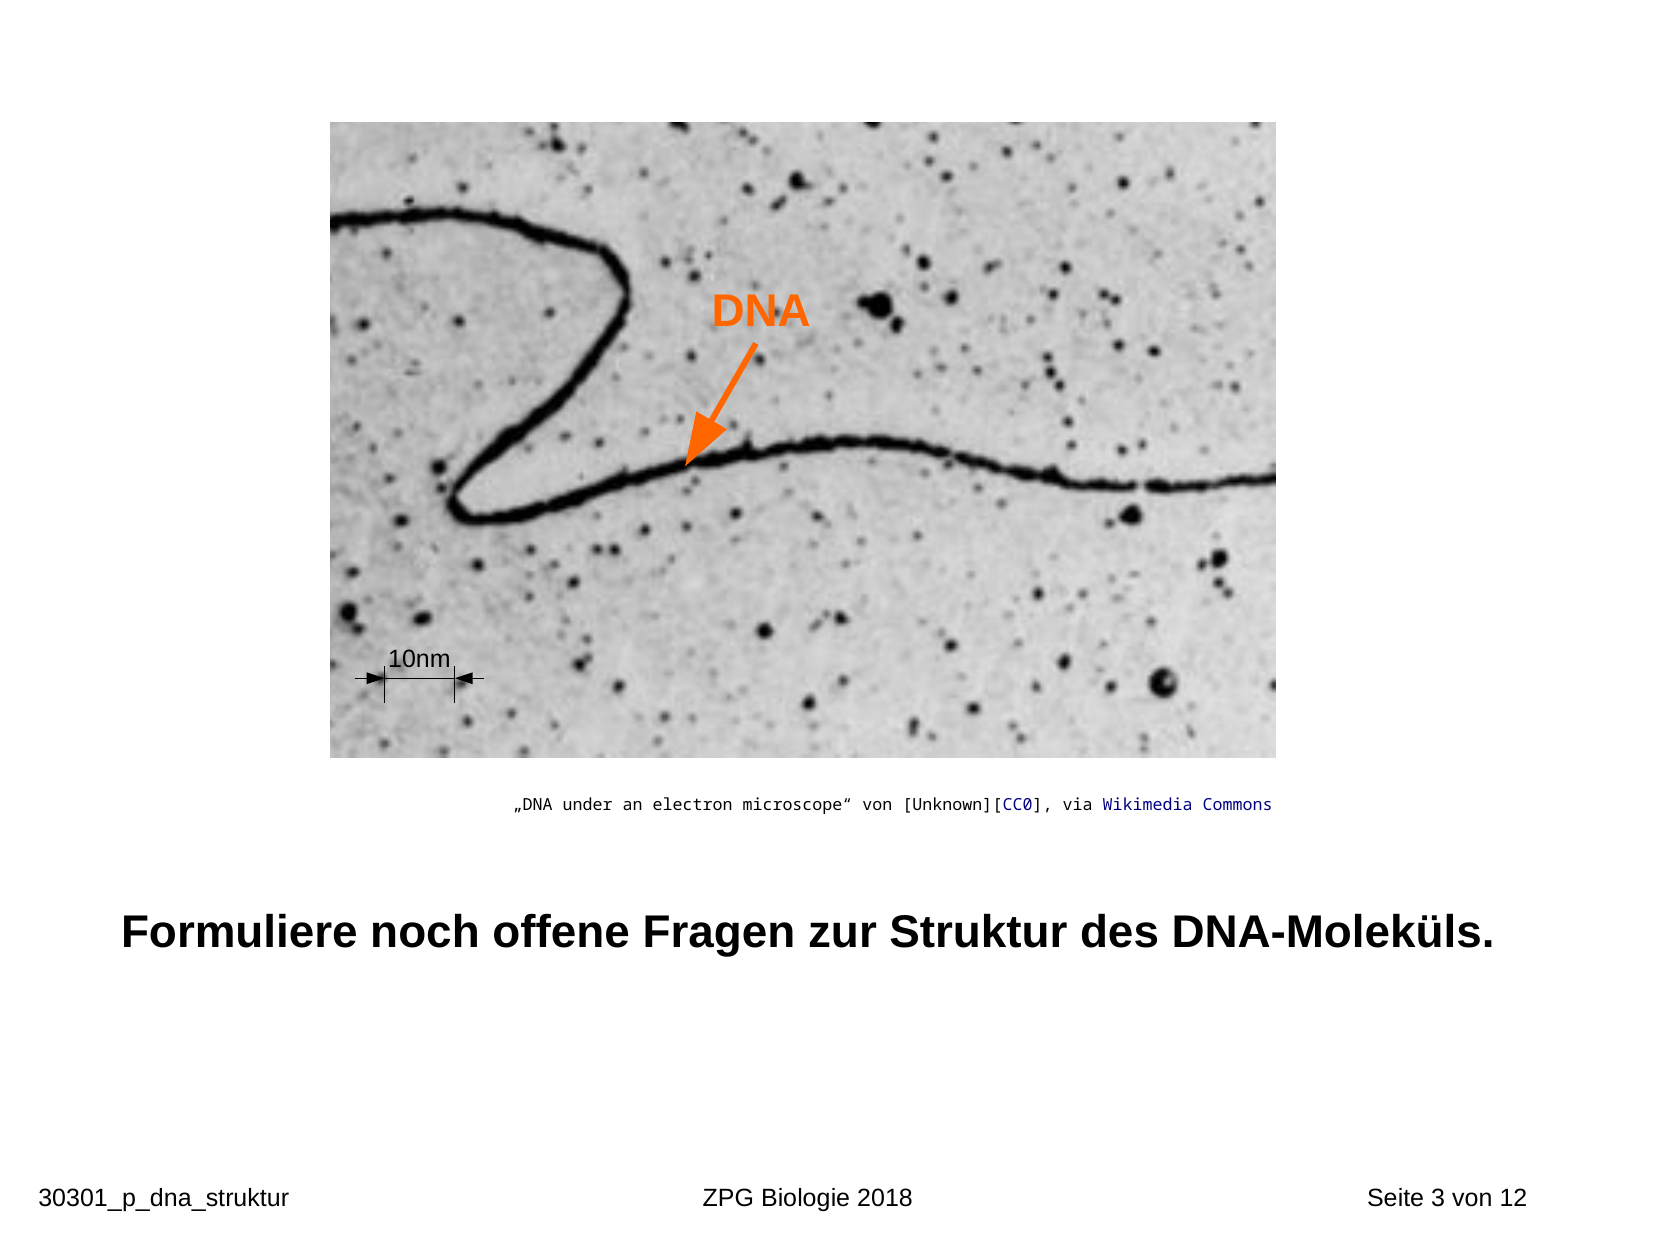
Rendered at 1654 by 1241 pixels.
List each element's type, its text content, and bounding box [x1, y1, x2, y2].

text_box DNA [696, 277, 863, 344]
picture [330, 122, 1276, 758]
text_box Formuliere noch offene Fragen zur Struktur des DNA-Moleküls. [106, 898, 1512, 1016]
text_box „DNA under an electron microscope“ von [Unknown][CC0], via Wikimedia Commons [425, 785, 1288, 841]
text_box 30301_p_dna_struktur ZPG Biologie 2018 Seite 3 von 12 [23, 1176, 1619, 1220]
